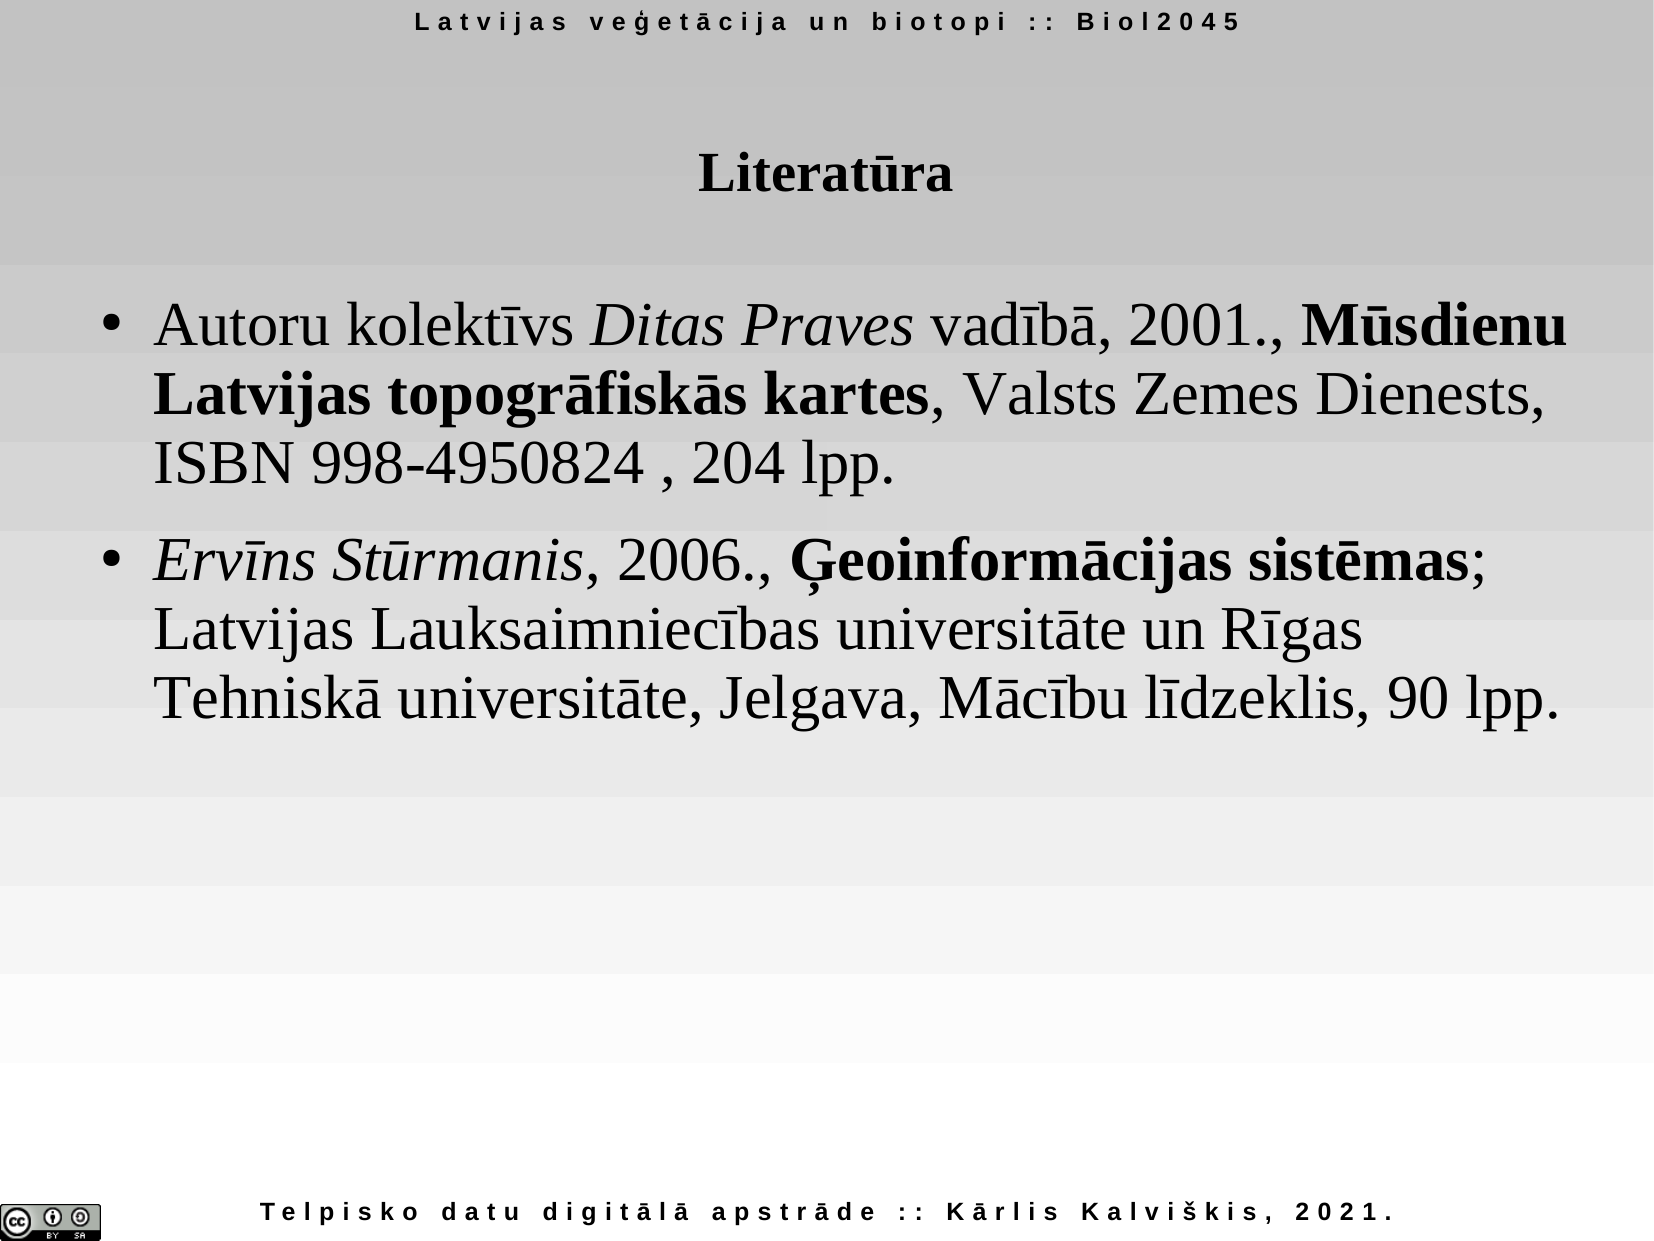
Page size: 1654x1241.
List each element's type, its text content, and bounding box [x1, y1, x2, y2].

list Autoru kolektīvs Ditas Praves vadībā, 2001., Mūsdienu Latvijas topogrāfiskās kartes, Valsts Zemes Dienests, ISBN 998-4950824 , 204 lpp. Ervīns Stūrmanis, 2006., Ģeoinformācijas sistēmas; Latvijas Lauksaimniecības universitāte un Rīgas Tehniskā universitāte, Jelgava, Mācību līdzeklis, 90 lpp. [82, 289, 1571, 1113]
picture [0, 0, 1654, 1241]
title Literatūra [29, 49, 1625, 296]
